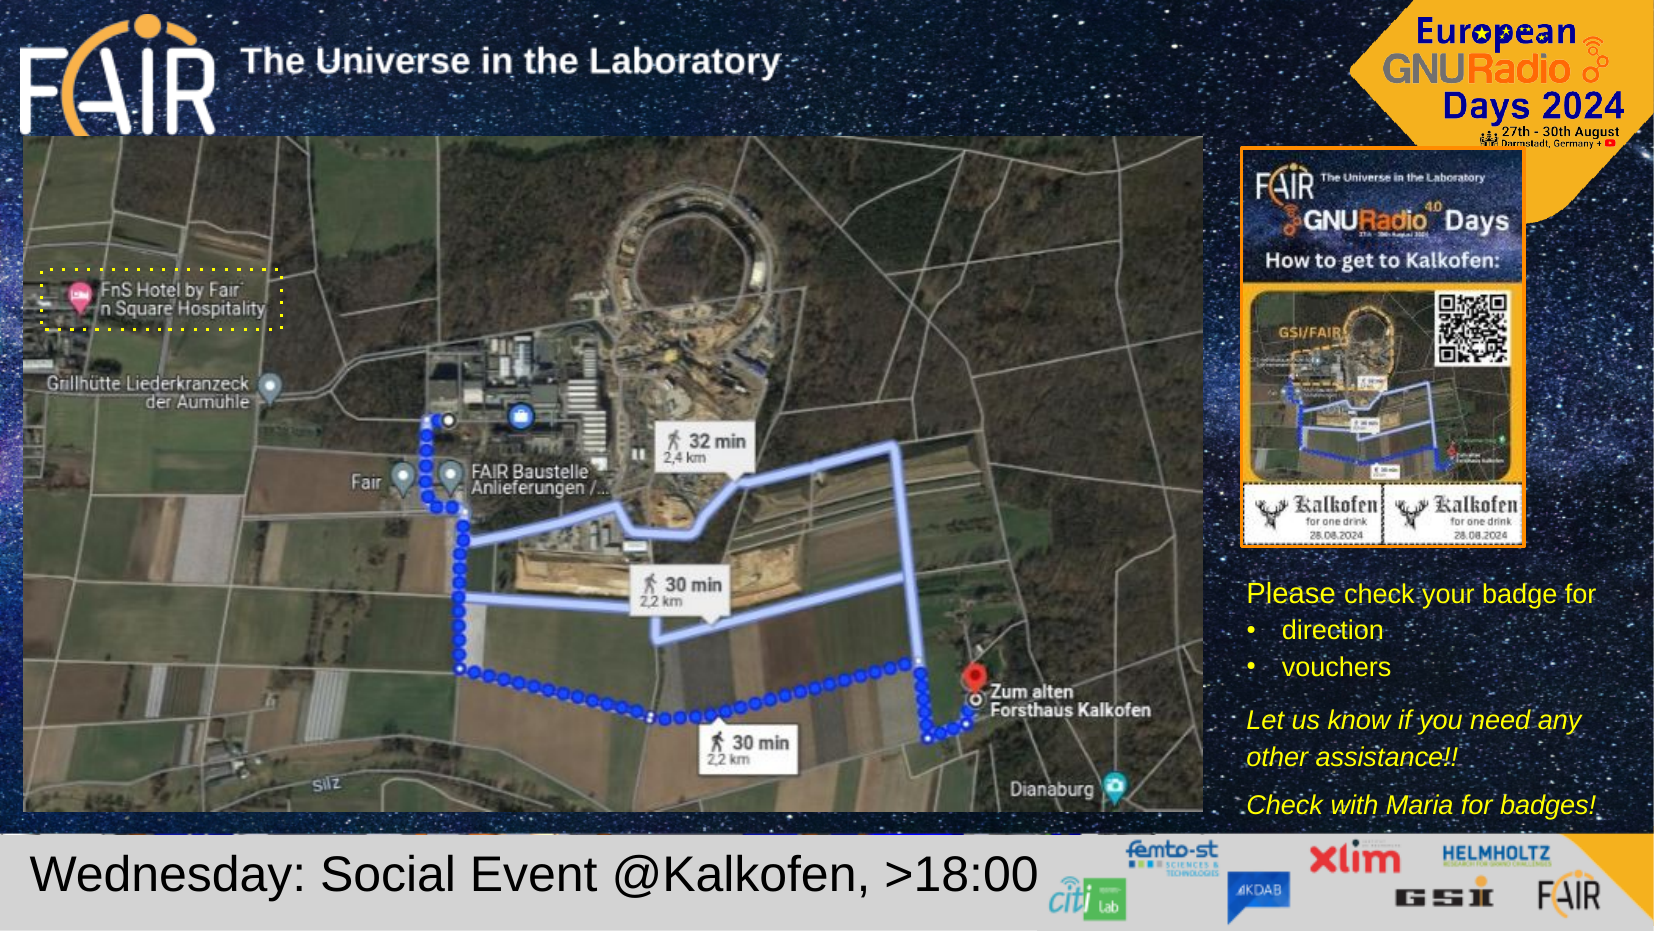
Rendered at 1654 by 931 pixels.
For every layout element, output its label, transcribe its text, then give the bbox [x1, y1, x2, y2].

text_box Please check your badge for direction vouchers Let us know if you need any other assistance!! Check with Maria for badges! [1231, 569, 1611, 828]
picture [0, 0, 1654, 931]
title Wednesday: Social Event @Kalkofen, >18:00 [29, 832, 1518, 917]
